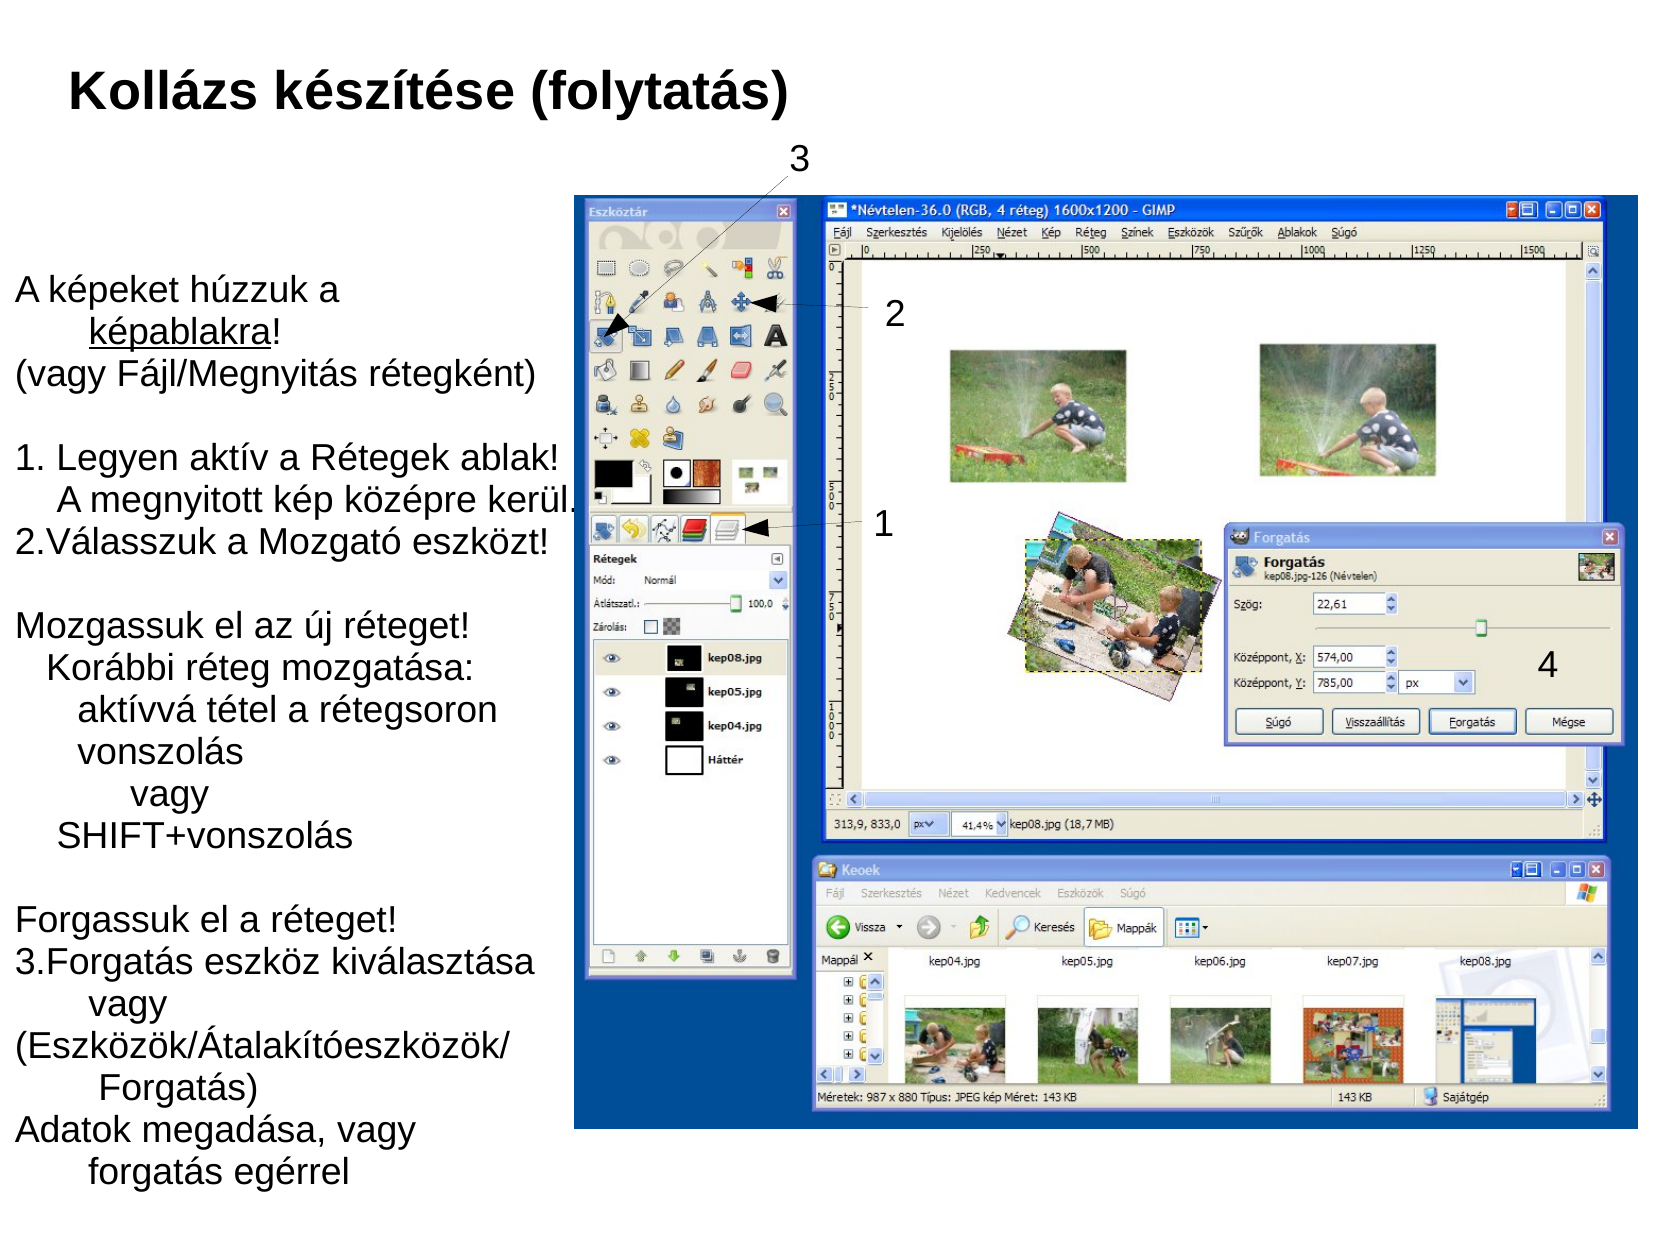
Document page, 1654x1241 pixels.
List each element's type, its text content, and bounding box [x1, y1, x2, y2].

text_box 1 [858, 495, 909, 552]
text_box A képeket húzzuk a képablakra! (vagy Fájl/Megnyitás rétegként) 1. Legyen aktív a Rétegek ablak! A megnyitott kép középre kerül. 2.Válasszuk a Mozgató eszközt! Mozgassuk el az új réteget! Korábbi réteg mozgatása: aktívvá tétel a rétegsoron vonszolás vagy SHIFT+vonszolás Forgassuk el a réteget! 3.Forgatás eszköz kiválasztása vagy (Eszközök/Átalakítóeszközök/ Forgatás) Adatok megadása, vagy forgatás egérrel [0, 261, 592, 1202]
text_box 2 [870, 284, 921, 342]
picture [574, 195, 1638, 1129]
text_box 4 [1523, 636, 1574, 694]
text_box Kollázs készítése (folytatás) [54, 52, 805, 130]
text_box 3 [774, 129, 826, 187]
